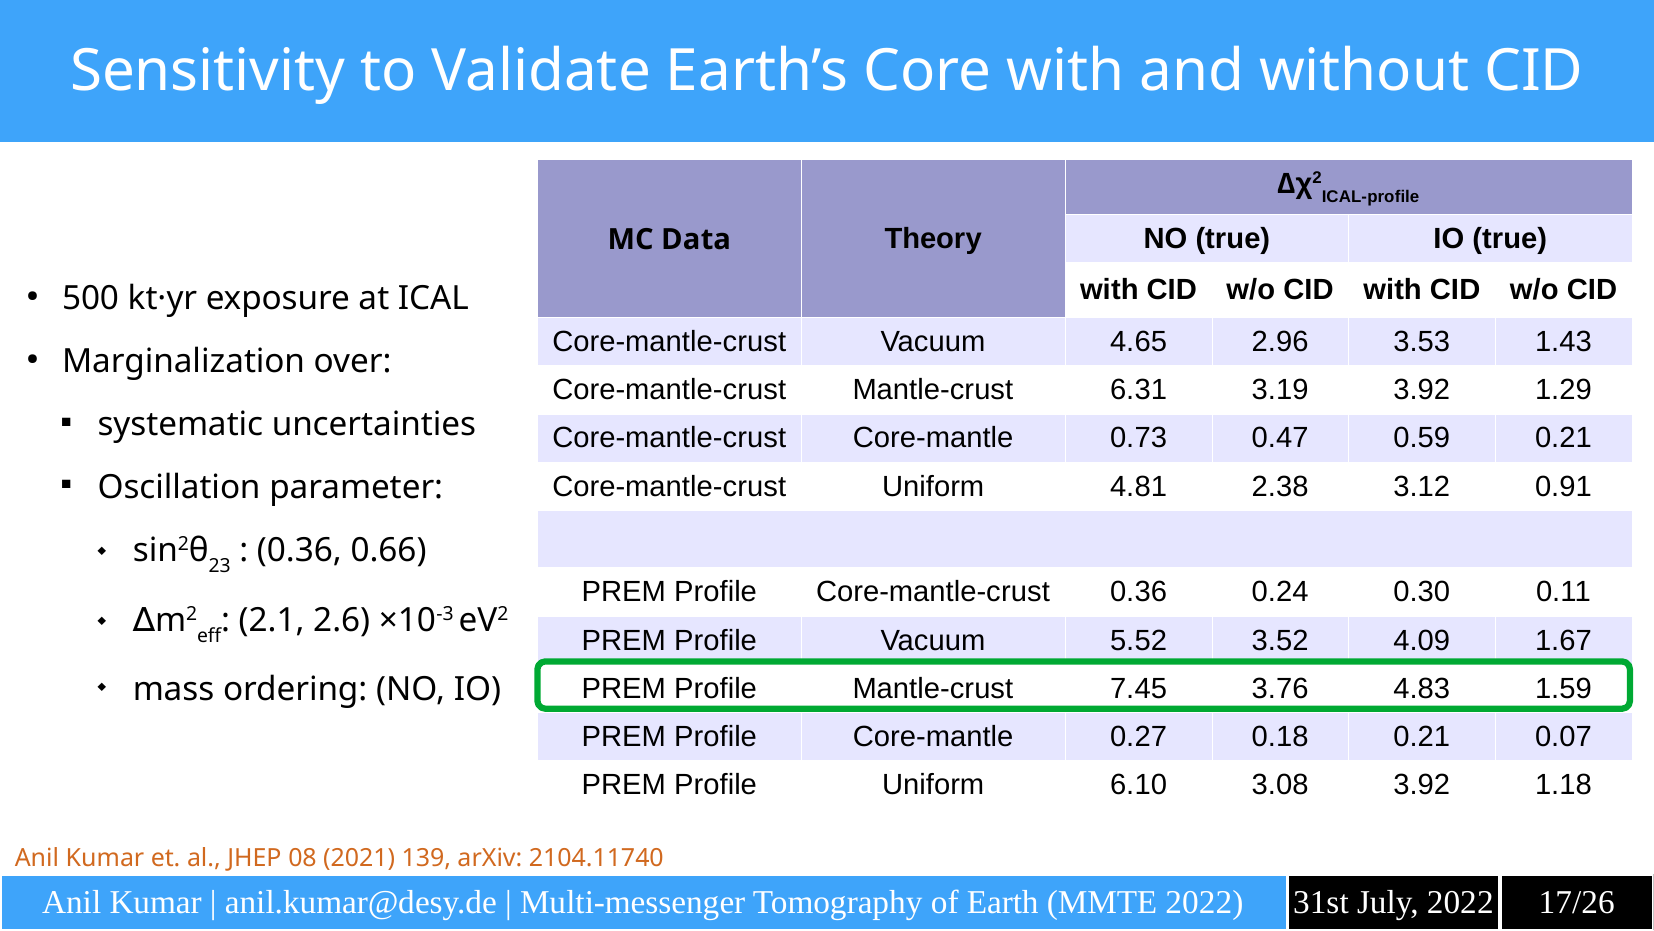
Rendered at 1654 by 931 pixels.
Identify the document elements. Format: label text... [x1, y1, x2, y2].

table_cell PREM Profile [591, 665, 801, 705]
table_cell 1.29 [1496, 366, 1632, 414]
table_cell 0.24 [1213, 568, 1348, 616]
table_cell Mantle-crust [802, 665, 1065, 705]
table_cell Core-mantle [802, 415, 1065, 462]
table_cell 0.21 [1496, 415, 1632, 462]
table_cell Core-mantle-crust [802, 568, 1065, 616]
table_cell 5.52 [1066, 617, 1212, 658]
table_header MC Data [538, 160, 801, 317]
table_cell Core-mantle-crust [591, 415, 801, 462]
table_cell IO (true) [1349, 215, 1632, 262]
table_cell with CID [1066, 263, 1212, 317]
table_cell w/o CID [1213, 263, 1348, 317]
table_cell 1.43 [1496, 318, 1632, 365]
table_cell 3.52 [1213, 617, 1348, 658]
table_cell 0.91 [1496, 463, 1632, 510]
table_cell 2.38 [1213, 463, 1348, 510]
table_cell Vacuum [802, 318, 1065, 365]
table_cell 0.11 [1496, 568, 1632, 616]
table_cell 3.08 [1213, 761, 1348, 808]
table_cell 3.92 [1349, 366, 1495, 414]
table_cell 1.67 [1496, 617, 1632, 663]
table_cell PREM Profile [591, 617, 801, 658]
table_cell 0.30 [1349, 568, 1495, 616]
table_cell NO (true) [1066, 215, 1348, 262]
table_cell PREM Profile [591, 568, 801, 616]
table_cell 4.09 [1349, 617, 1495, 658]
table_cell PREM Profile [591, 713, 801, 760]
text_box Anil Kumar et. al., JHEP 08 (2021) 139, arXiv: 2104.11740 [0, 832, 1654, 881]
table_cell 1.18 [1496, 761, 1632, 808]
table_cell 4.65 [1066, 318, 1212, 365]
table_cell 7.45 [1066, 665, 1212, 705]
table_cell Uniform [802, 761, 1065, 808]
table_cell 3.92 [1349, 761, 1495, 808]
table_cell Core-mantle-crust [591, 318, 801, 365]
table_cell 0.59 [1349, 415, 1495, 462]
table_cell 4.83 [1349, 665, 1495, 705]
table_cell Core-mantle [802, 713, 1065, 760]
table_cell with CID [1349, 263, 1495, 317]
table_cell 6.10 [1066, 761, 1212, 808]
table_header Theory [802, 160, 1065, 317]
table_cell [591, 511, 1632, 567]
table_cell 0.27 [1066, 713, 1212, 760]
table_cell Core-mantle-crust [591, 366, 801, 414]
table_cell 0.07 [1496, 713, 1632, 760]
table_cell 4.81 [1066, 463, 1212, 510]
table_cell Mantle-crust [802, 366, 1065, 414]
table_cell 0.18 [1213, 713, 1348, 760]
table_cell 3.53 [1349, 318, 1495, 365]
table_cell Core-mantle-crust [591, 463, 801, 510]
table_cell w/o CID [1496, 263, 1632, 317]
table_cell 0.21 [1349, 713, 1495, 760]
table_cell 1.59 [1496, 665, 1626, 705]
table_cell 3.76 [1213, 665, 1348, 705]
table_cell 0.36 [1066, 568, 1212, 616]
table_cell 6.31 [1066, 366, 1212, 414]
table_cell Uniform [802, 463, 1065, 510]
table_header ∆χ2ICAL-profile [1066, 160, 1632, 214]
table_cell 3.12 [1349, 463, 1495, 510]
table_cell 2.96 [1213, 318, 1348, 365]
table_cell 3.19 [1213, 366, 1348, 414]
text_box 500 kt·yr exposure at ICAL Marginalization over: systematic uncertainties Oscillation parameter: sin2θ23 : (0.36, 0.66) ∆m2eff: (2.1, 2.6) ×10-3 eV2 mass ordering: (NO, IO) [11, 167, 591, 818]
title Sensitivity to Validate Earth’s Core with and without CID [0, 0, 1654, 142]
table_cell 0.73 [1066, 415, 1212, 462]
table_cell PREM Profile [591, 761, 801, 808]
table_cell 0.47 [1213, 415, 1348, 462]
table_cell Vacuum [802, 617, 1065, 658]
